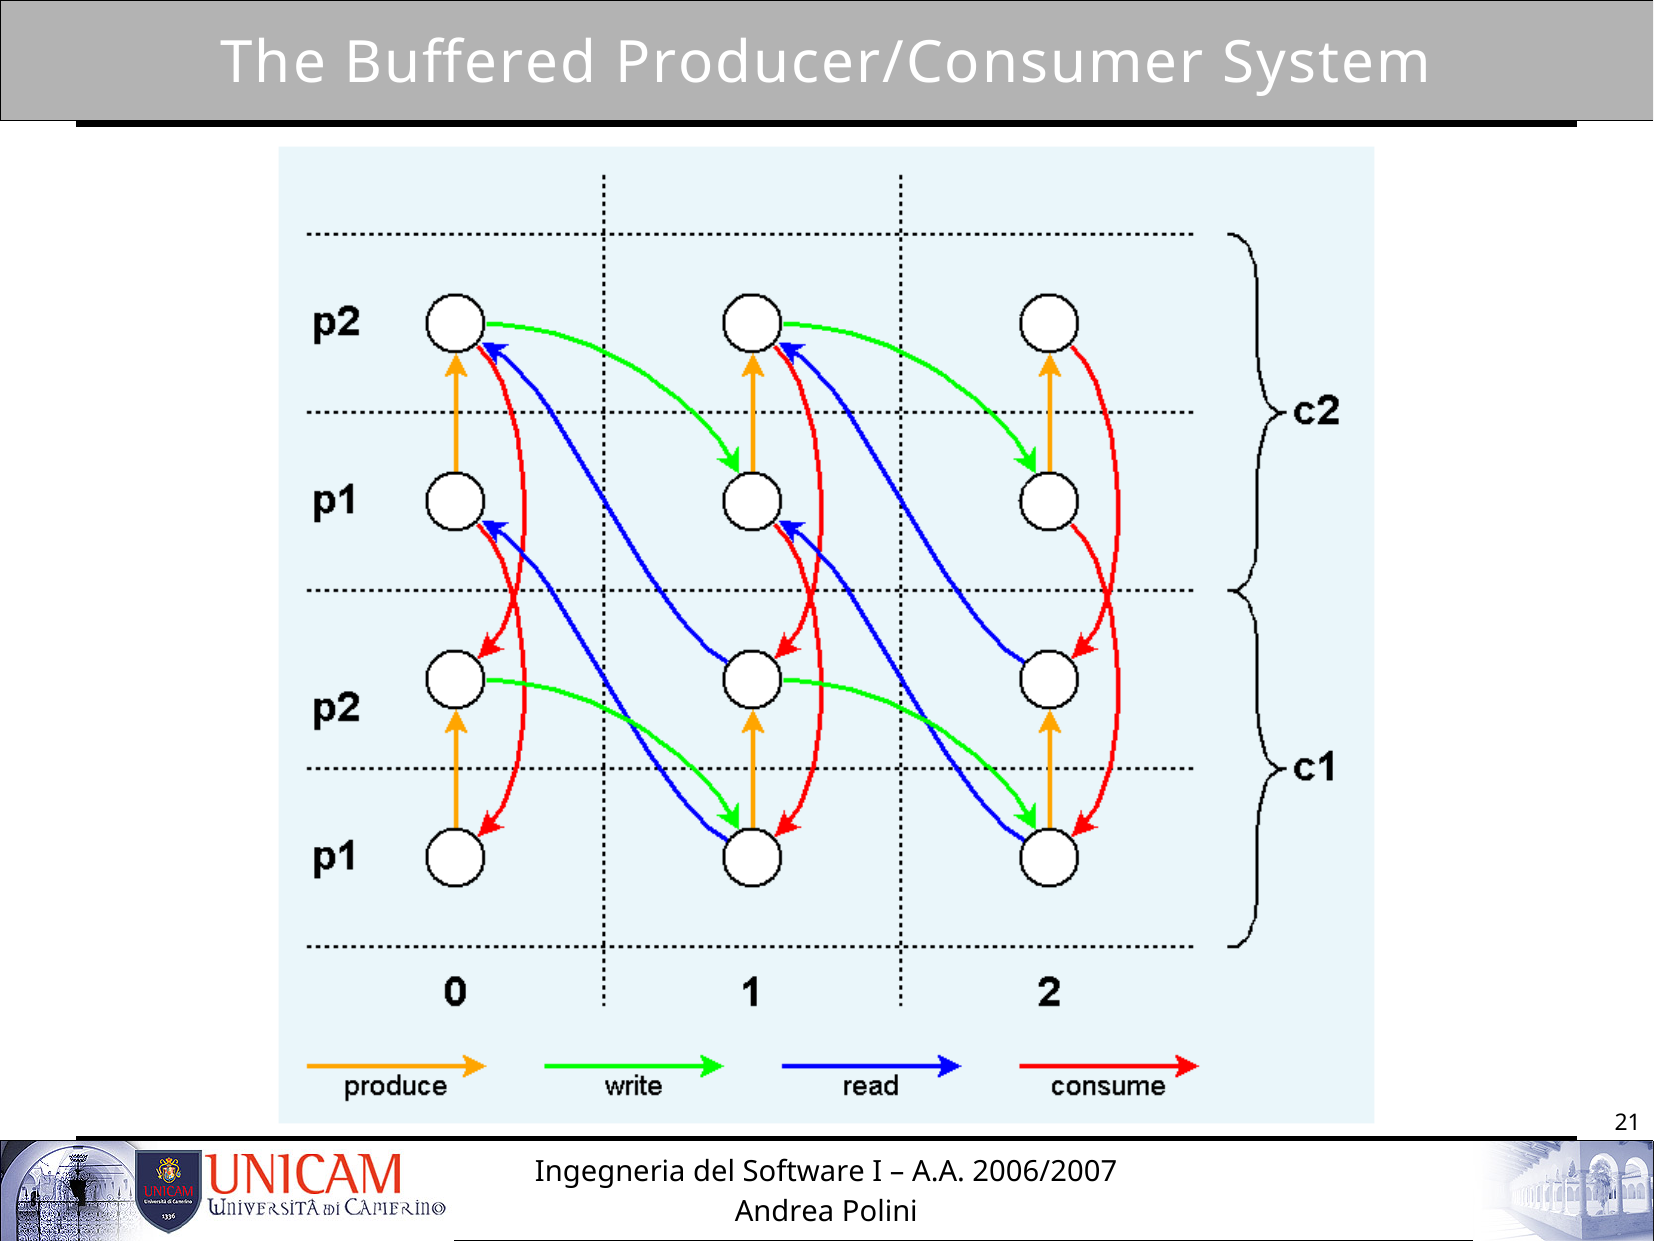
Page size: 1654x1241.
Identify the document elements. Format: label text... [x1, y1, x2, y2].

picture [0, 1141, 454, 1241]
picture [276, 144, 1376, 1126]
title The Buffered Producer/Consumer System [0, 0, 1653, 121]
picture [1473, 1141, 1654, 1241]
